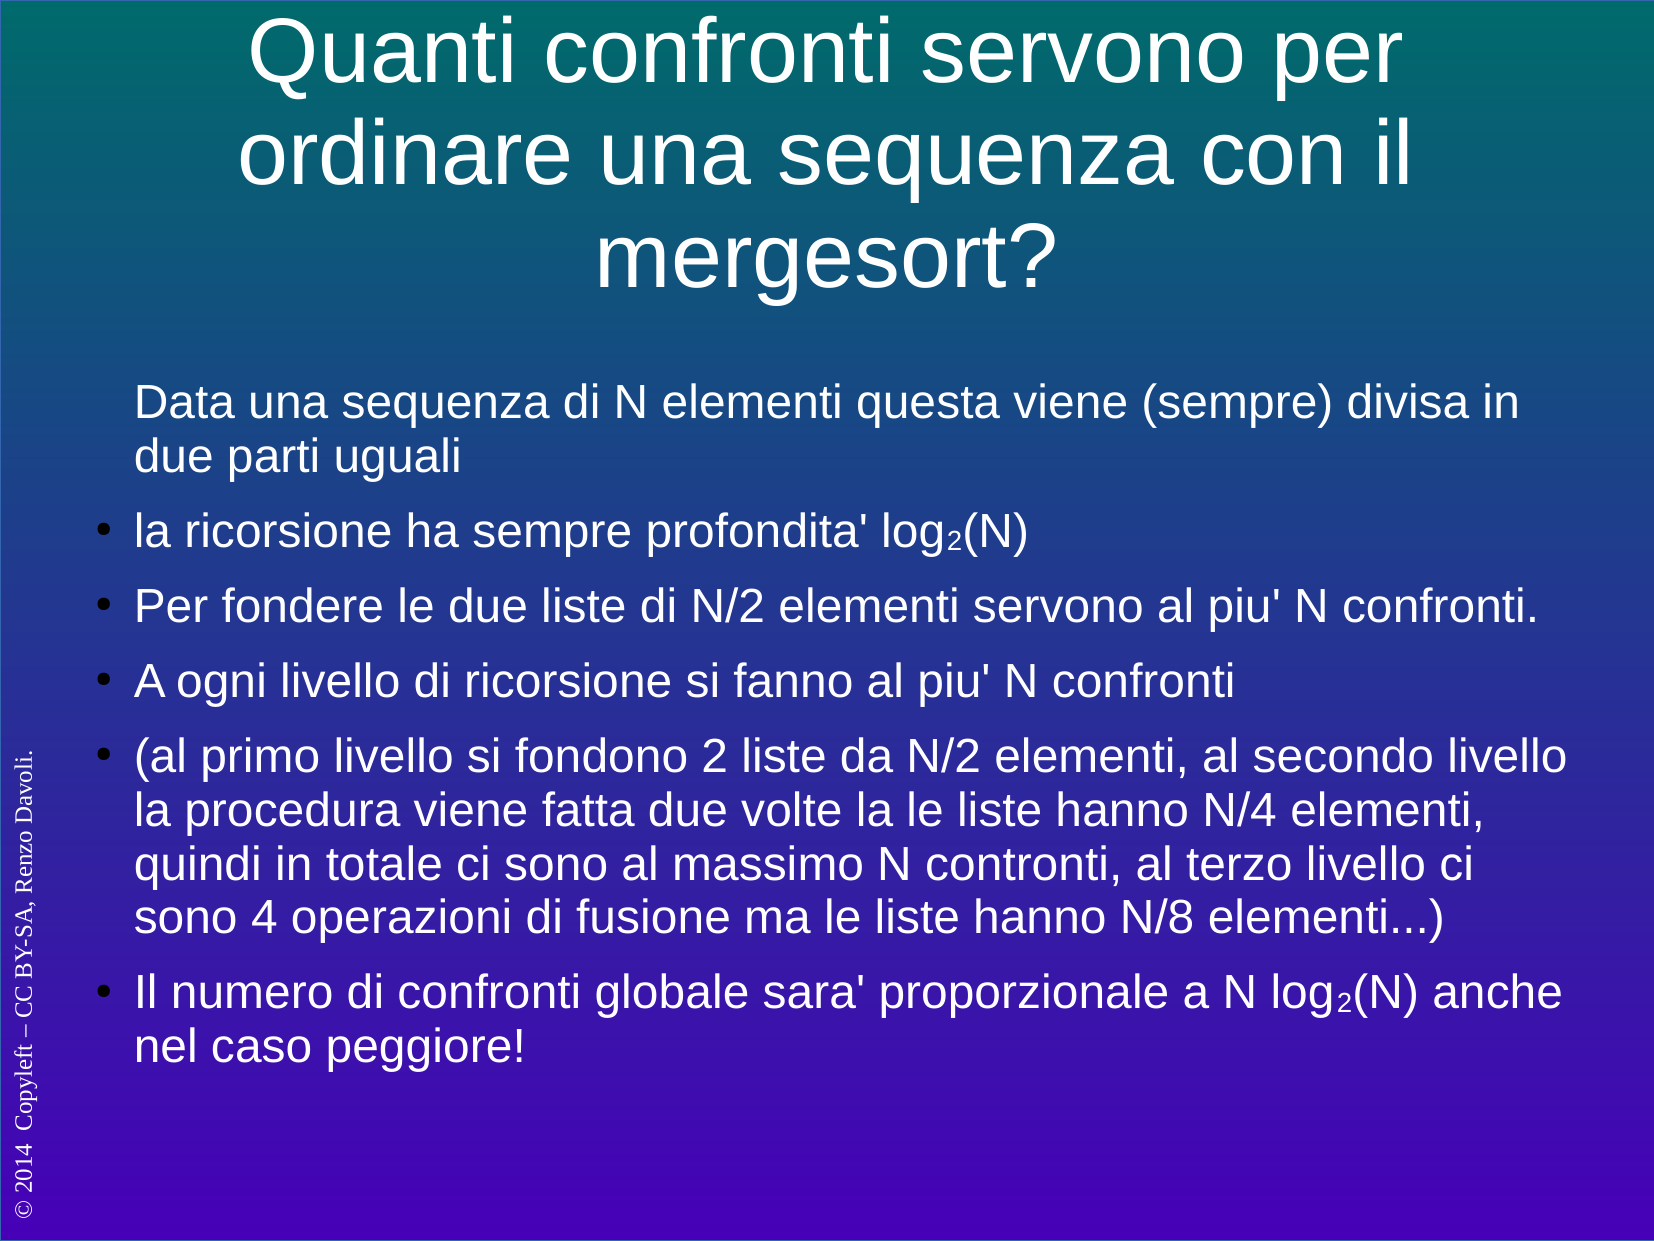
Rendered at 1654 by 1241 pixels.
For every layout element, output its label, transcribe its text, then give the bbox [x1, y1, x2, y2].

list Data una sequenza di N elementi questa viene (sempre) divisa in due parti uguali la ricorsione ha sempre profondita' log2(N) Per fondere le due liste di N/2 elementi servono al piu' N confronti. A ogni livello di ricorsione si fanno al piu' N confronti (al primo livello si fondono 2 liste da N/2 elementi, al secondo livello la procedura viene fatta due volte la le liste hanno N/4 elementi, quindi in totale ci sono al massimo N contronti, al terzo livello ci sono 4 operazioni di fusione ma le liste hanno N/8 elementi...) Il numero di confronti globale sara' proporzionale a N log2(N) anche nel caso peggiore! [82, 375, 1571, 1095]
title Quanti confronti servono per ordinare una sequenza con il mergesort? [82, 0, 1571, 307]
